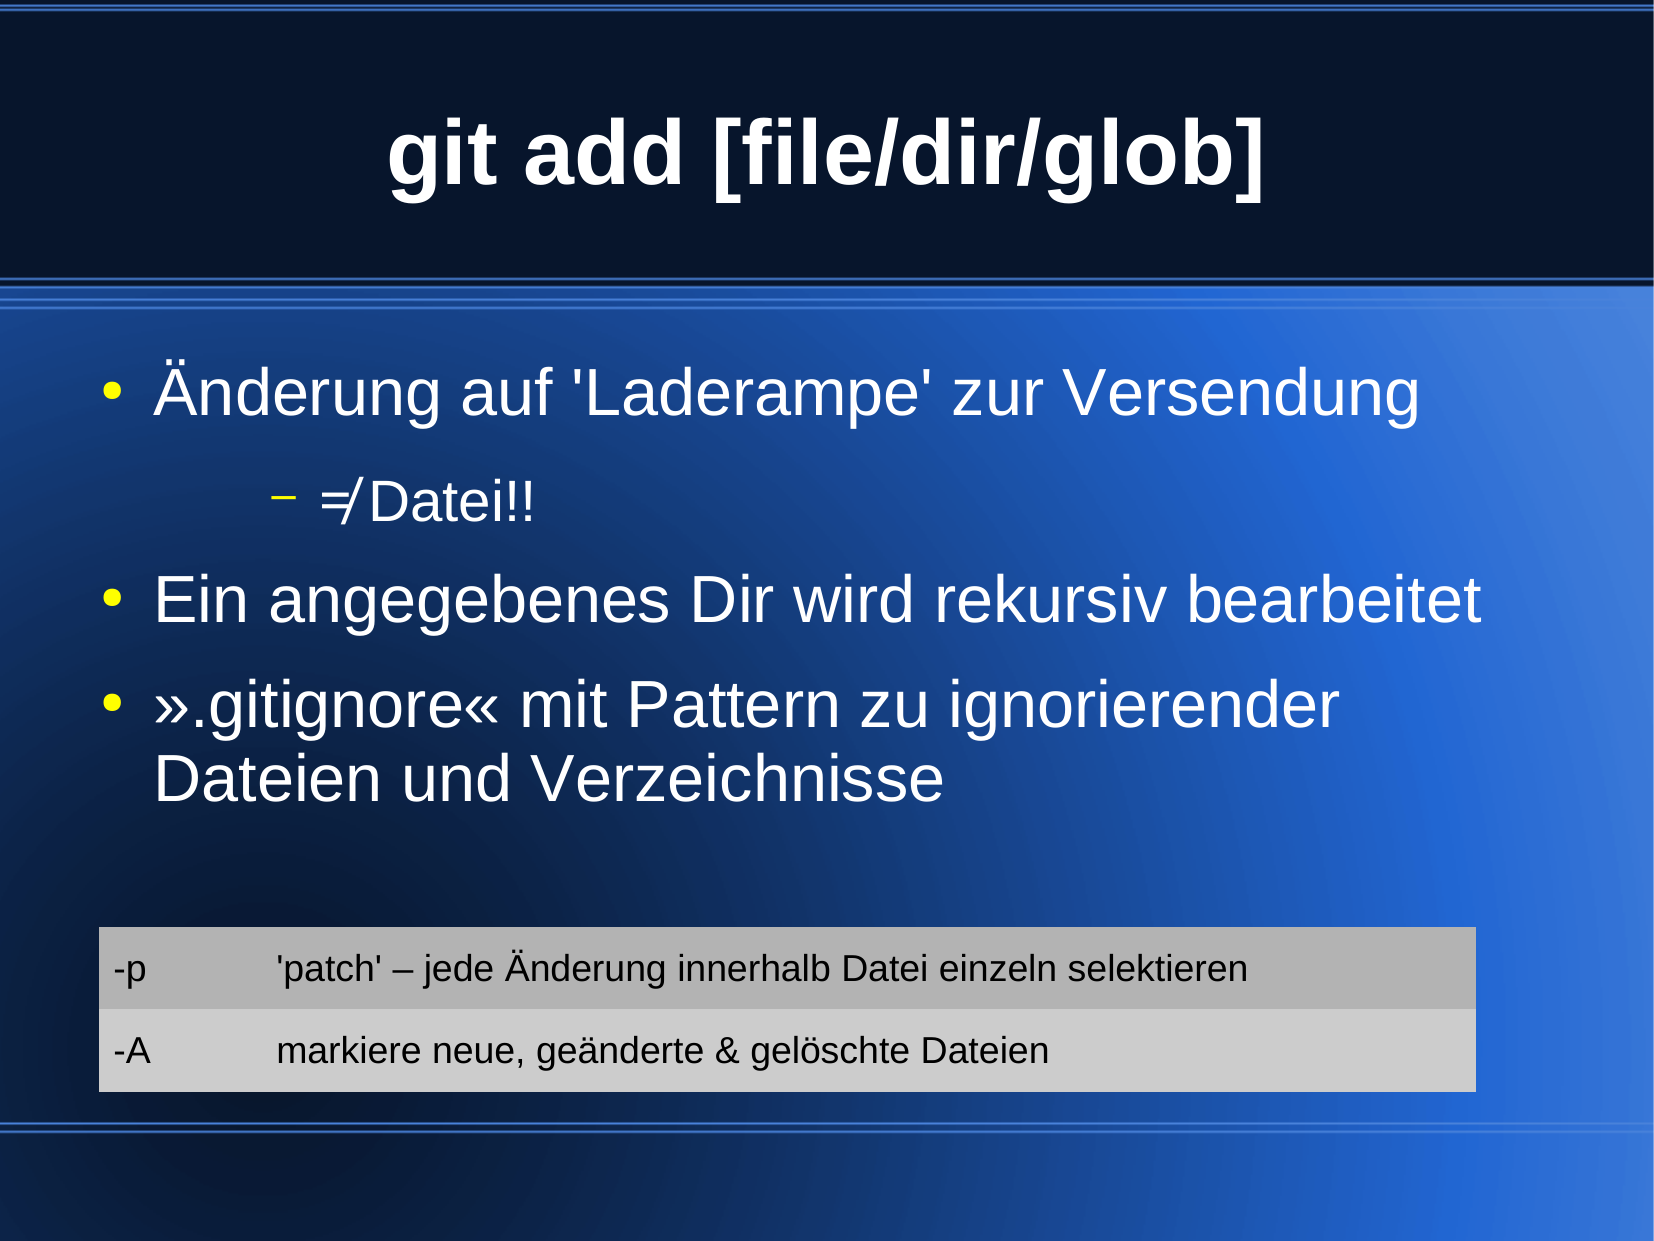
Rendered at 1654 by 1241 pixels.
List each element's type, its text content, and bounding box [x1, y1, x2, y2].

table_cell markiere neue, geänderte & gelöschte Dateien [261, 1009, 1476, 1092]
title git add [file/dir/glob] [82, 49, 1571, 257]
picture [0, 0, 1654, 1241]
list Änderung auf 'Laderampe' zur Versendung ≠ Datei!! Ein angegebenes Dir wird rekursiv bearbeitet ».gitignore« mit Pattern zu ignorierender Dateien und Verzeichnisse [82, 355, 1571, 804]
table_header -p [99, 927, 261, 1009]
table_header 'patch' – jede Änderung innerhalb Datei einzeln selektieren [261, 927, 1476, 1009]
table_cell -A [99, 1009, 261, 1092]
